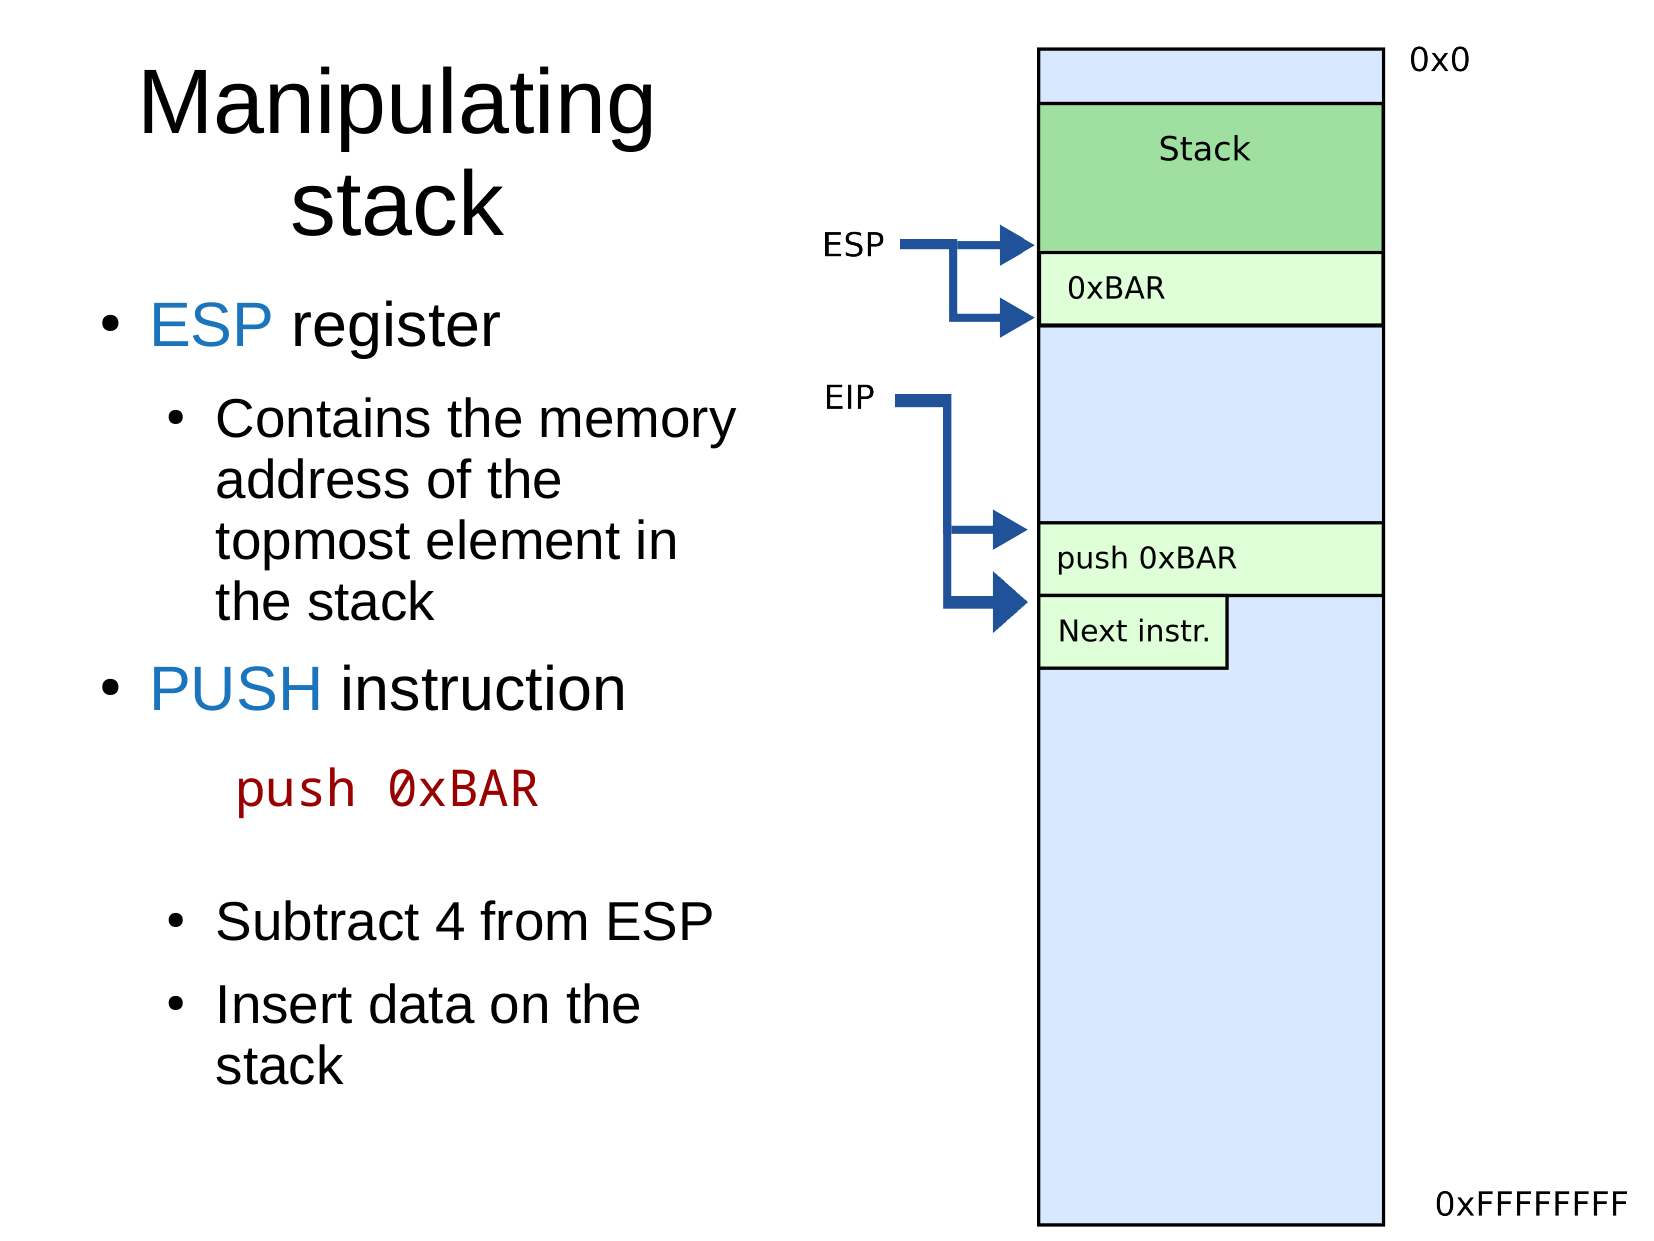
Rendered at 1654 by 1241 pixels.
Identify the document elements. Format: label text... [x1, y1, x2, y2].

title Manipulating stack [82, 49, 713, 257]
list ESP register Contains the memory address of the topmost element in the stack PUSH instruction push 0xBAR Subtract 4 from ESP Insert data on the stack [82, 290, 751, 1109]
picture [825, 37, 1627, 1237]
